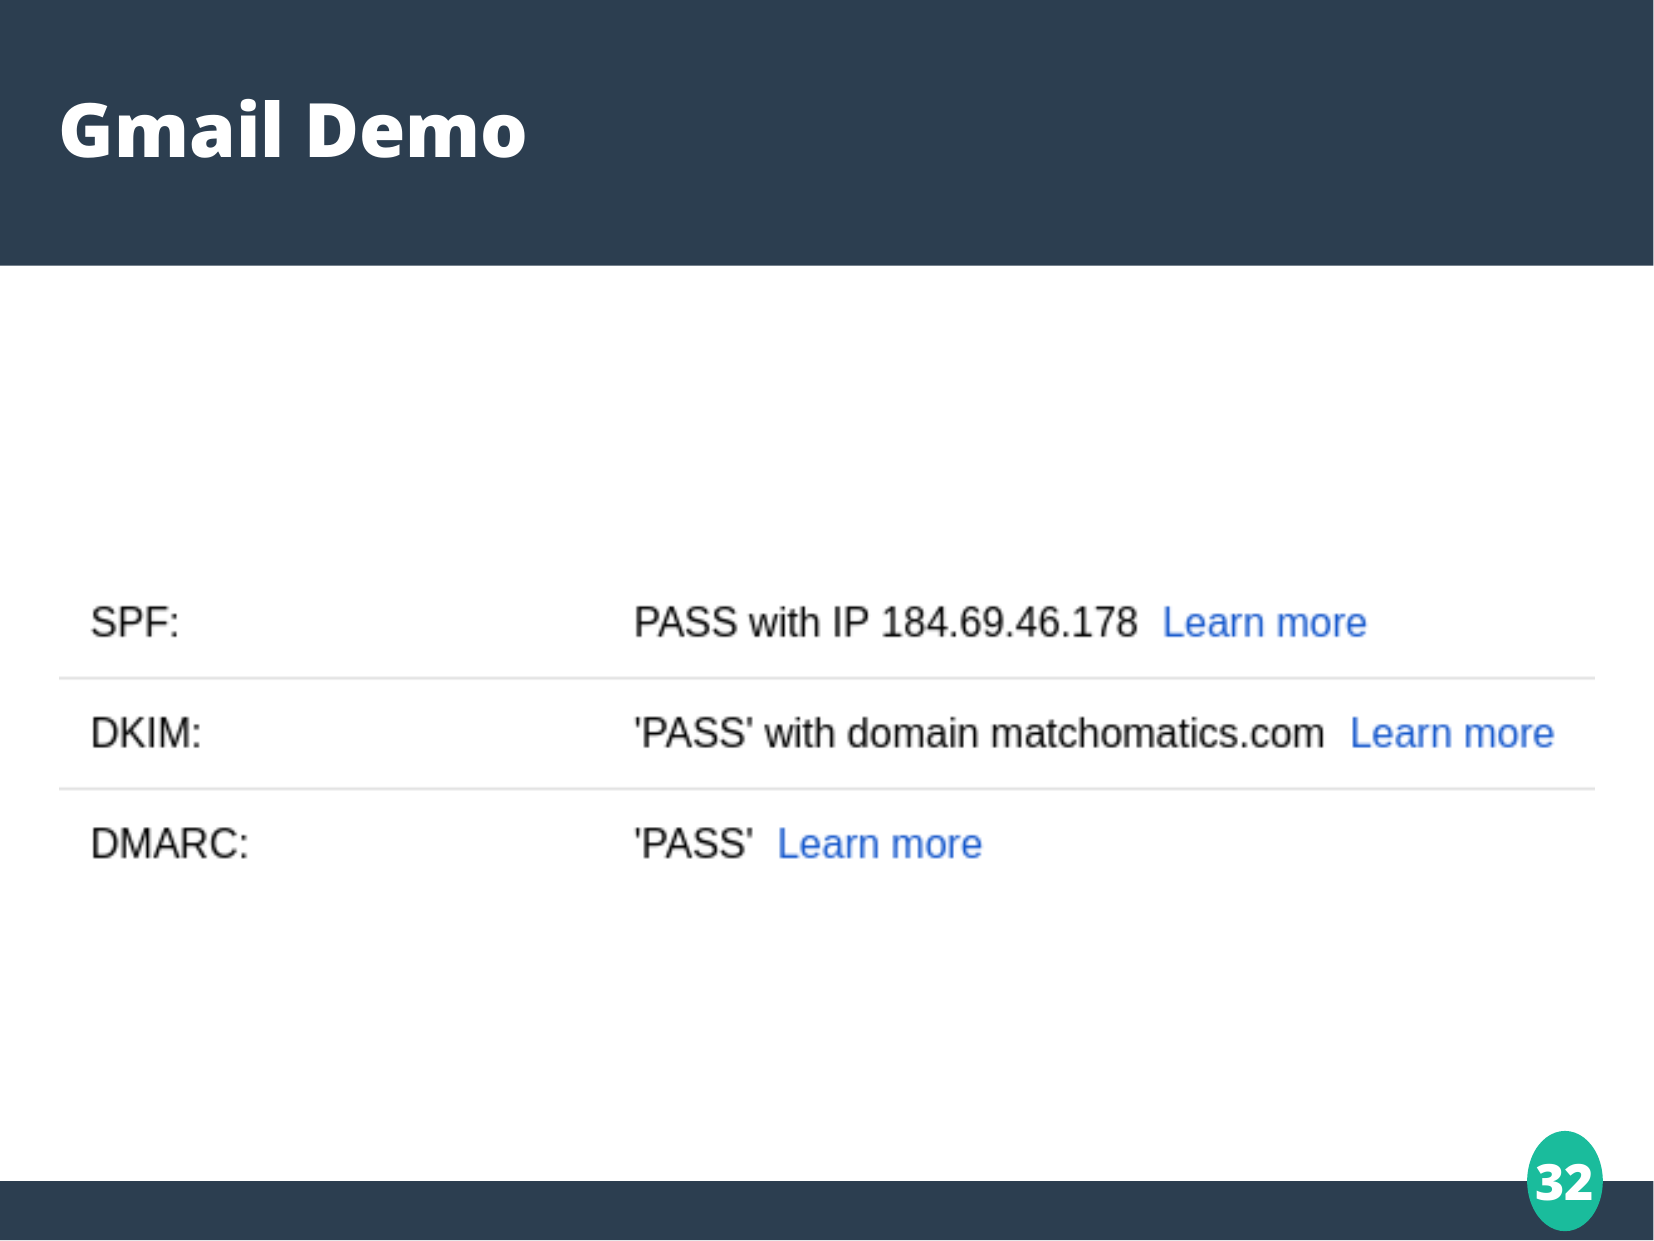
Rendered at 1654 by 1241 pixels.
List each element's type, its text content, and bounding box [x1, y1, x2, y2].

picture [59, 577, 1595, 899]
title Gmail Demo [59, 49, 1595, 207]
